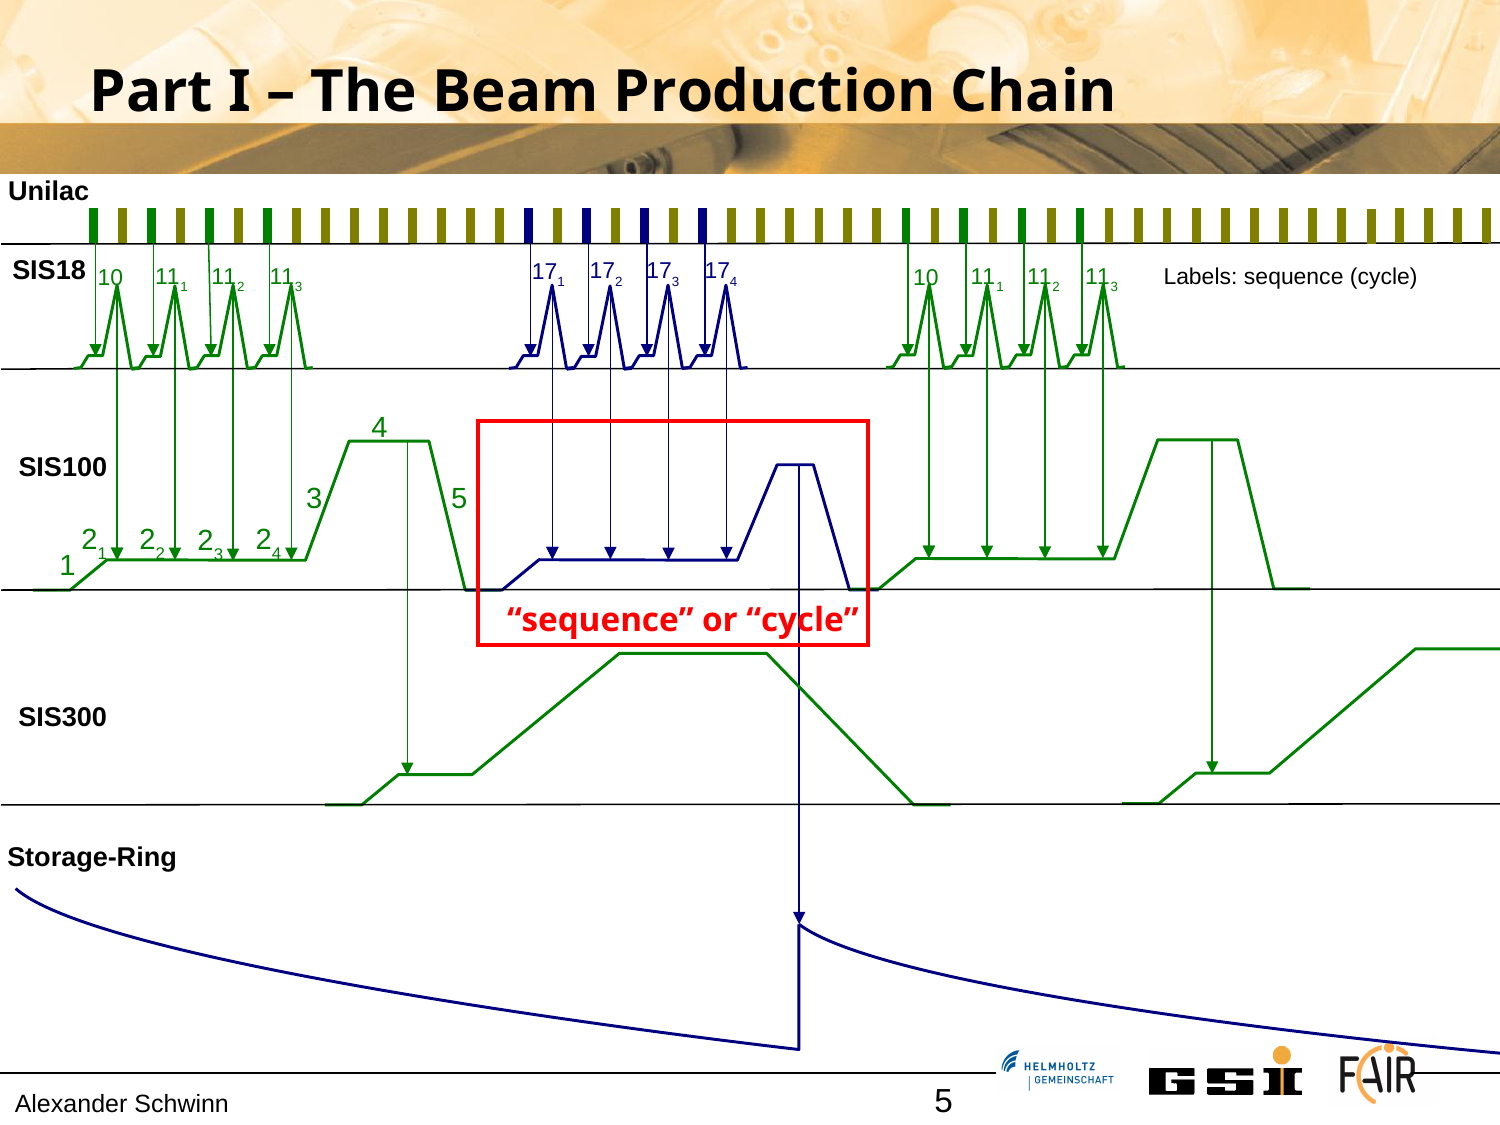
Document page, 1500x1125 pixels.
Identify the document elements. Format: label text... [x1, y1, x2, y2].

text_box 22 [124, 511, 181, 560]
text_box 21 [66, 511, 123, 560]
text_box 174 [695, 246, 754, 288]
text_box 23 [182, 511, 239, 560]
text_box 4 [356, 398, 403, 439]
text_box 111 [955, 252, 1012, 294]
text_box 24 [240, 511, 297, 560]
picture [1149, 1046, 1302, 1095]
text_box Part I – The Beam Production Chain [75, 45, 1426, 233]
text_box 112 [1012, 252, 1075, 294]
text_box 171 [516, 247, 581, 289]
text_box SIS300 [0, 691, 125, 730]
text_box 1 [44, 537, 91, 578]
text_box SIS100 [1, 440, 125, 479]
text_box 3 [291, 470, 338, 510]
text_box 111 [140, 252, 196, 294]
picture [1328, 1037, 1439, 1106]
text_box 173 [630, 246, 695, 288]
picture [0, 0, 1500, 175]
picture [1341, 1034, 1439, 1045]
text_box SIS18 [0, 243, 103, 283]
text_box “sequence” or “cycle” [492, 590, 875, 646]
text_box Storage-Ring [0, 831, 185, 870]
text_box Labels: sequence (cycle) [1139, 253, 1448, 289]
text_box 112 [196, 252, 260, 294]
text_box 172 [573, 246, 630, 288]
text_box 5 [436, 470, 476, 510]
text_box Unilac [0, 164, 75, 209]
picture [996, 1046, 1121, 1095]
text_box 10 [82, 253, 139, 288]
text_box 113 [1075, 252, 1133, 294]
text_box 10 [897, 253, 955, 288]
text_box 113 [260, 252, 318, 294]
